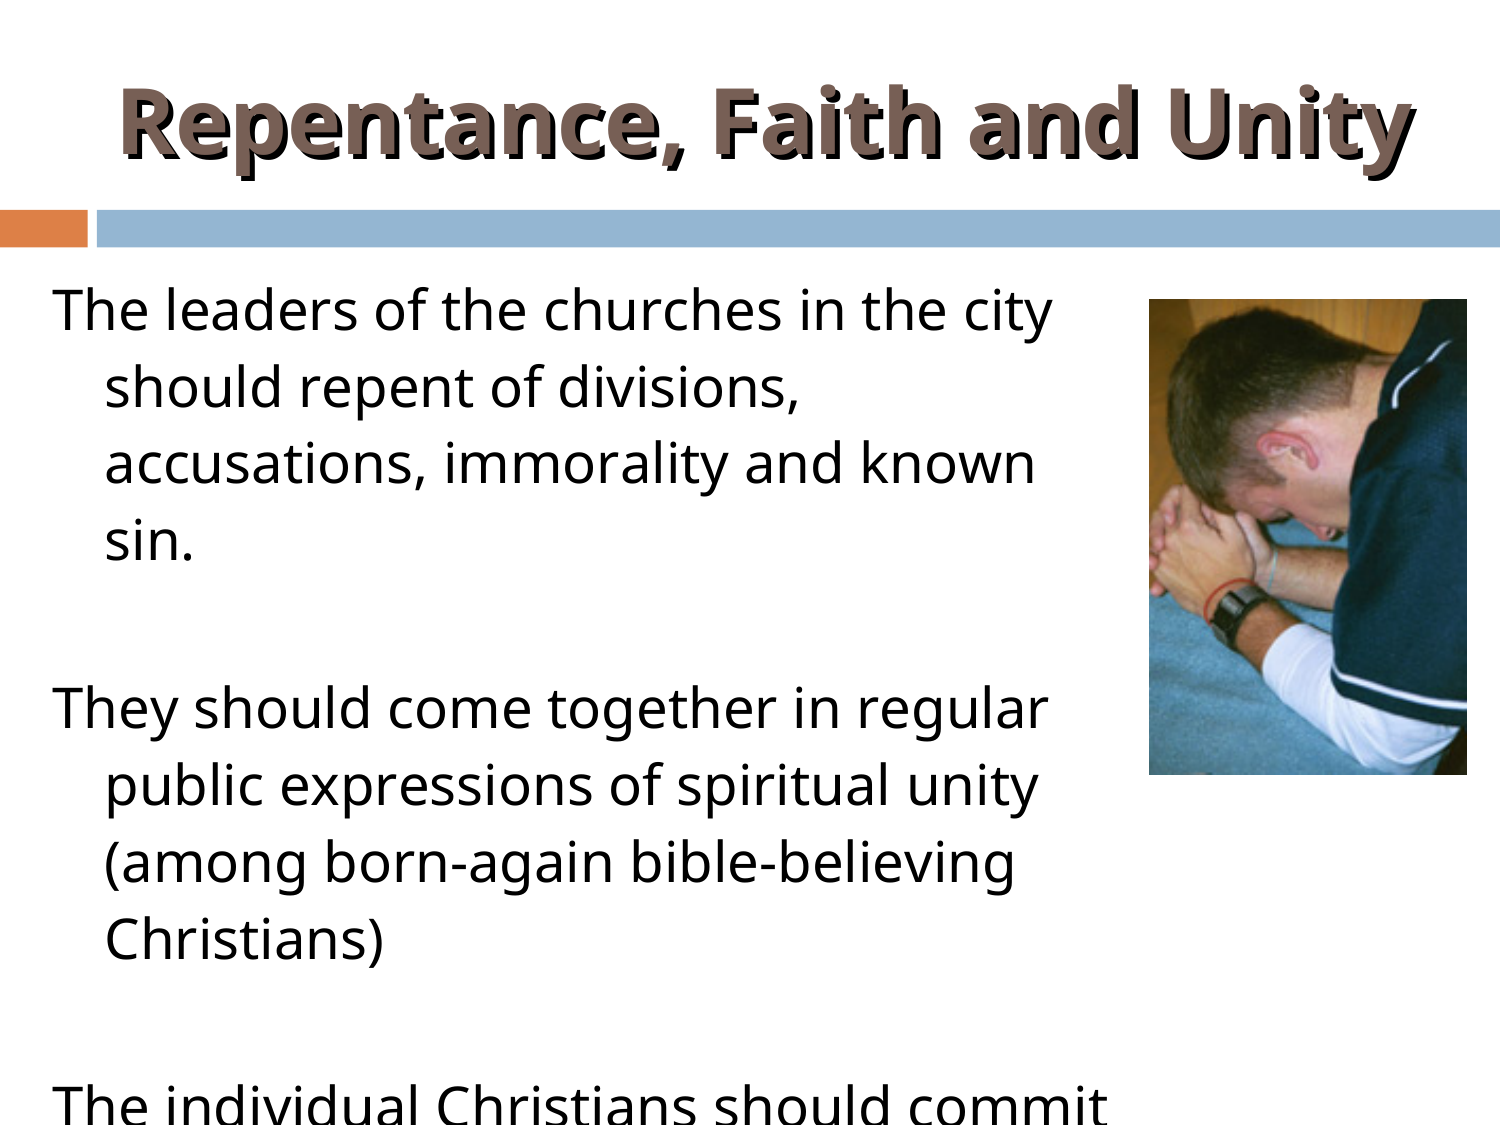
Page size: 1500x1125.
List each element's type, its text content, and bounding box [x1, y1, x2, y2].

title Repentance, Faith and Unity [100, 37, 1438, 201]
picture [1149, 299, 1467, 775]
list The leaders of the churches in the city should repent of divisions, accusations, immorality and known sin. They should come together in regular public expressions of spiritual unity (among born-again bible-believing Christians) The individual Christians should commit to a life of repentance, faith and intercession for the city [37, 262, 1125, 1088]
